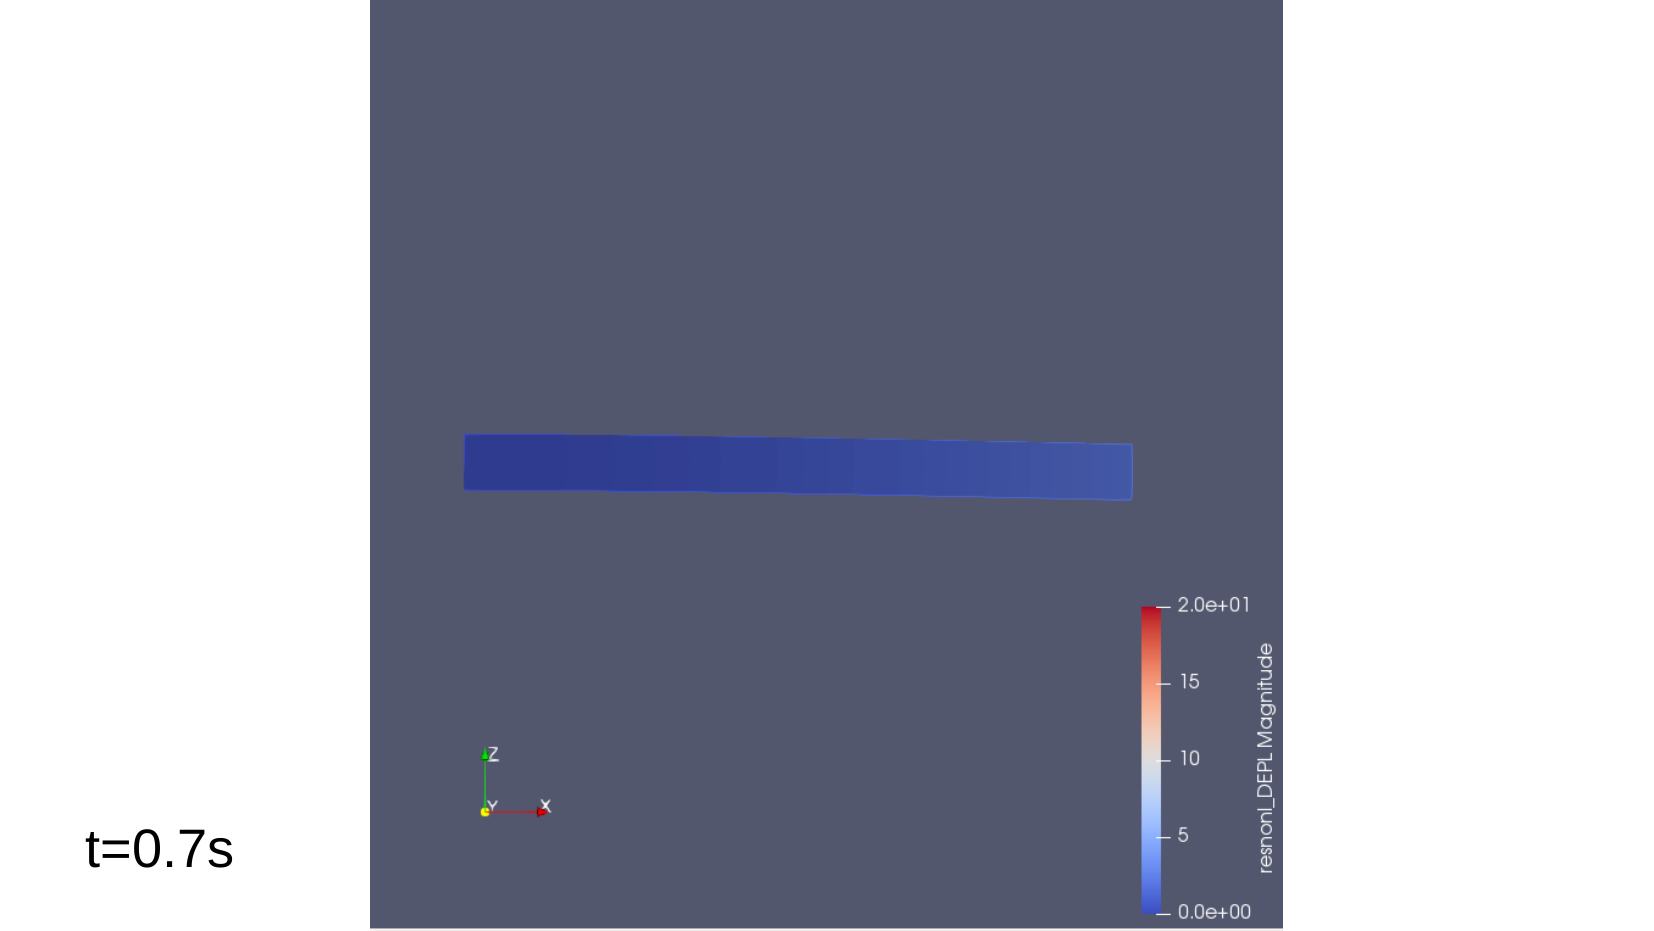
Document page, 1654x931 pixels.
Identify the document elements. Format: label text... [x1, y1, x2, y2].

text_box t=0.7s [70, 810, 355, 910]
picture [370, 0, 1283, 931]
